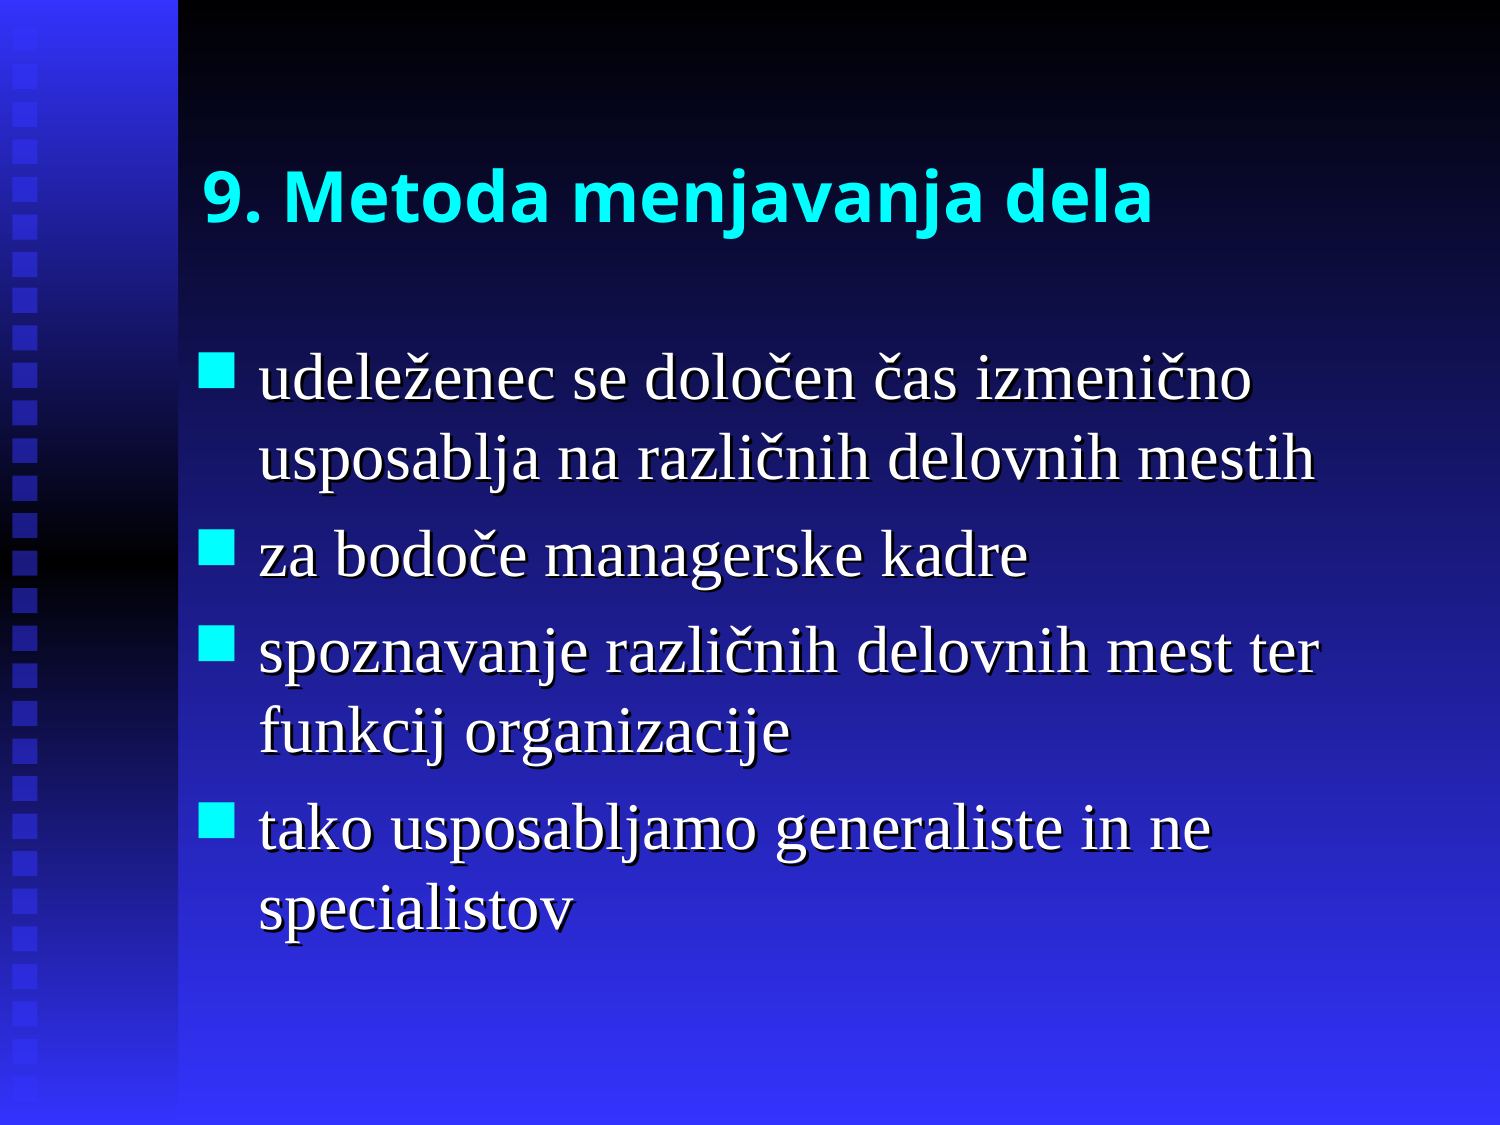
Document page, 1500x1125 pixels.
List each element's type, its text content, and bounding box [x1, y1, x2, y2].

title 9. Metoda menjavanja dela [187, 99, 1463, 288]
list udeleženec se določen čas izmenično usposablja na različnih delovnih mestih za bodoče managerske kadre spoznavanje različnih delovnih mest ter funkcij organizacije tako usposabljamo generaliste in ne specialistov [187, 324, 1463, 1001]
